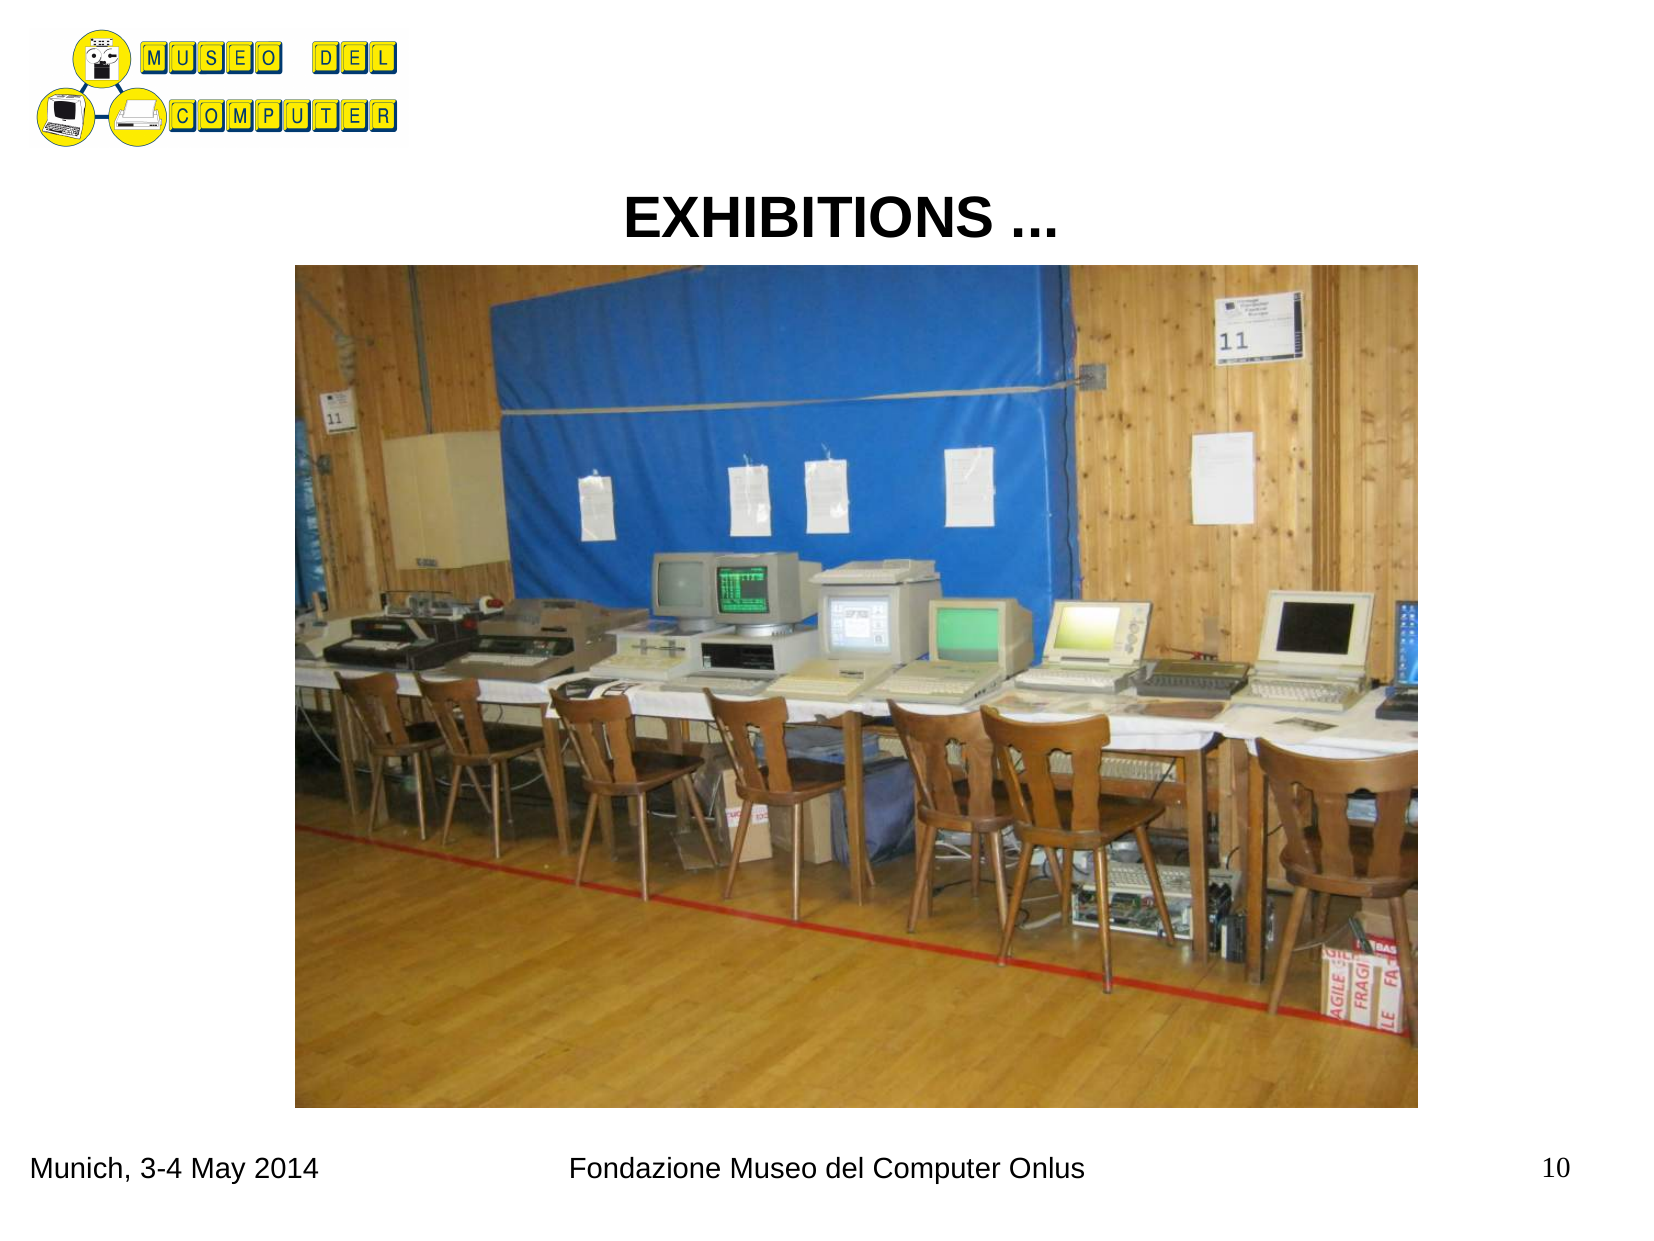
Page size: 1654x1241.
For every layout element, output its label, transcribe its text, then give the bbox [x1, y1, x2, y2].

picture [295, 265, 1418, 1108]
text_box EXHIBITIONS ... [295, 177, 1388, 259]
picture [29, 28, 409, 148]
